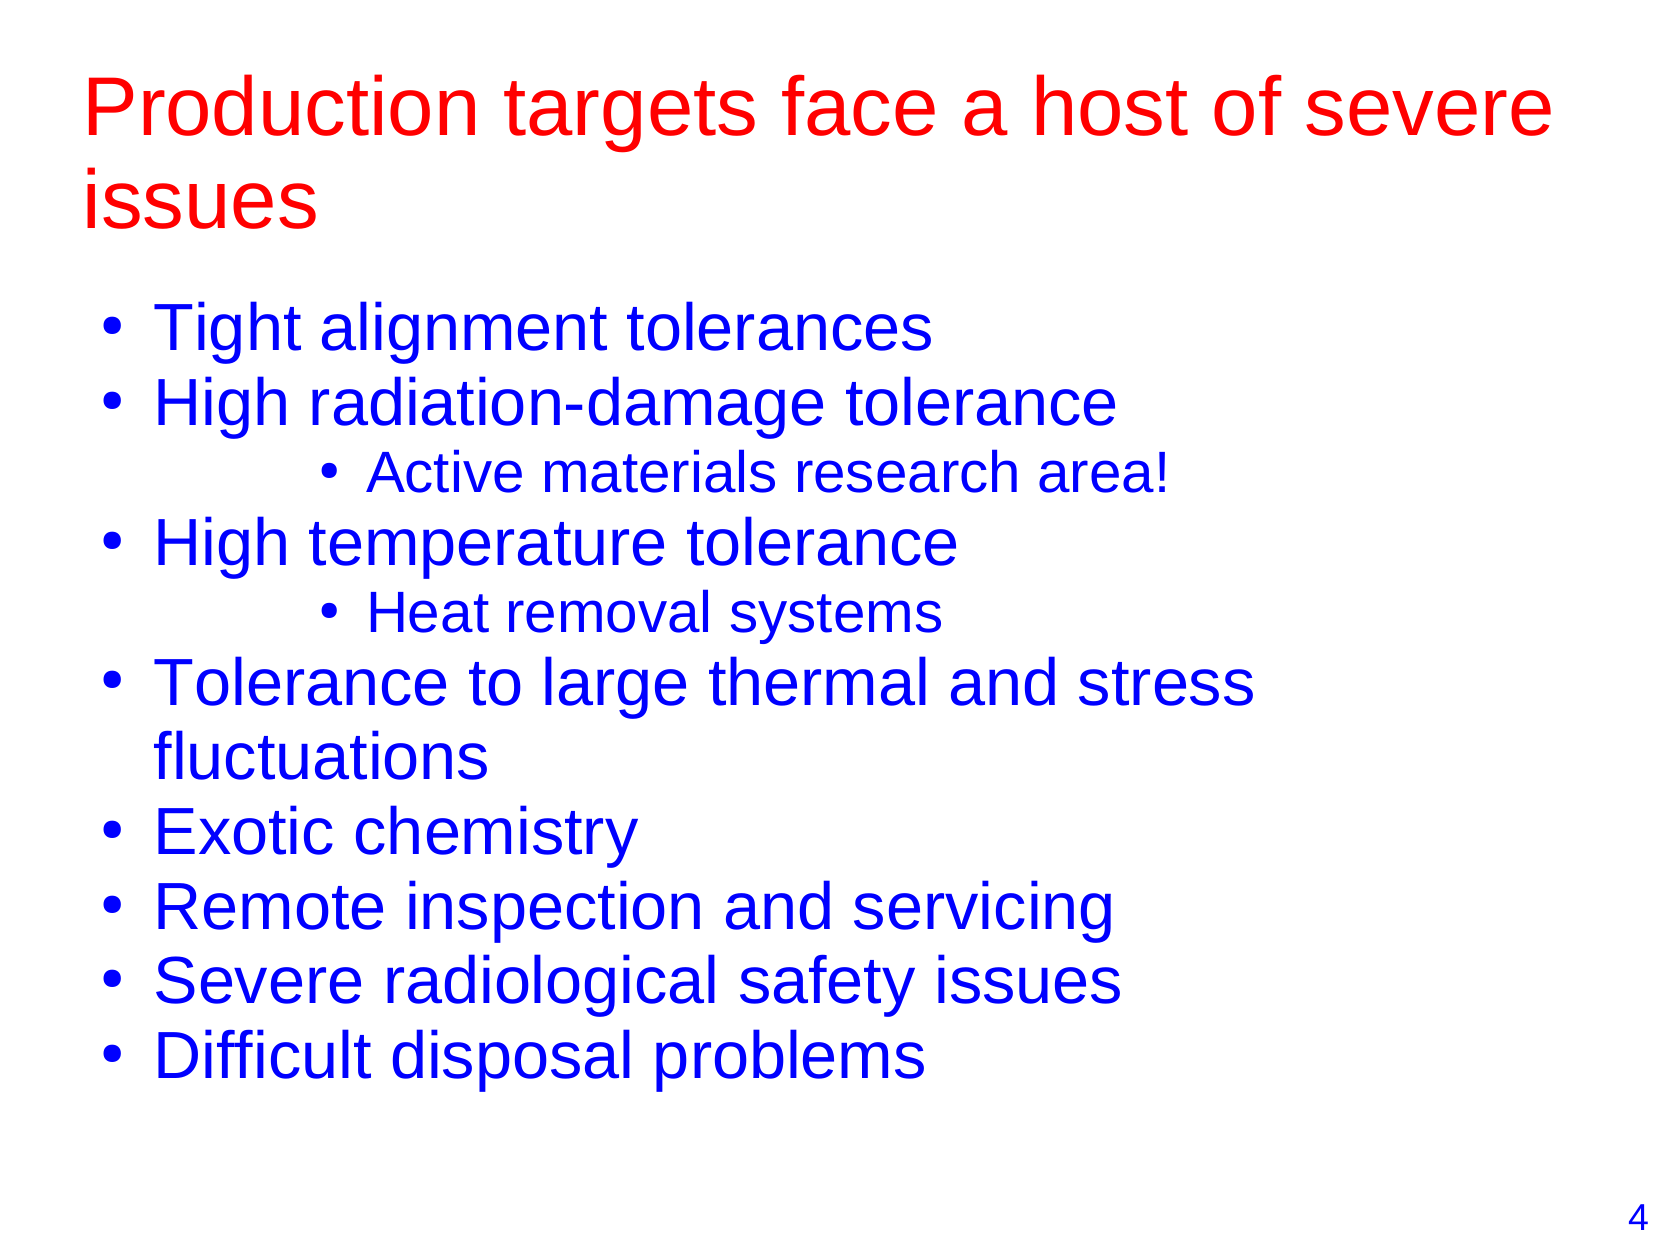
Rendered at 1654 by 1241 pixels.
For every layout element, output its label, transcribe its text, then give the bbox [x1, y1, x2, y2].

list Tight alignment tolerances High radiation-damage tolerance Active materials research area! High temperature tolerance Heat removal systems Tolerance to large thermal and stress fluctuations Exotic chemistry Remote inspection and servicing Severe radiological safety issues Difficult disposal problems [82, 290, 1571, 1109]
title Production targets face a host of severe issues [82, 49, 1571, 257]
